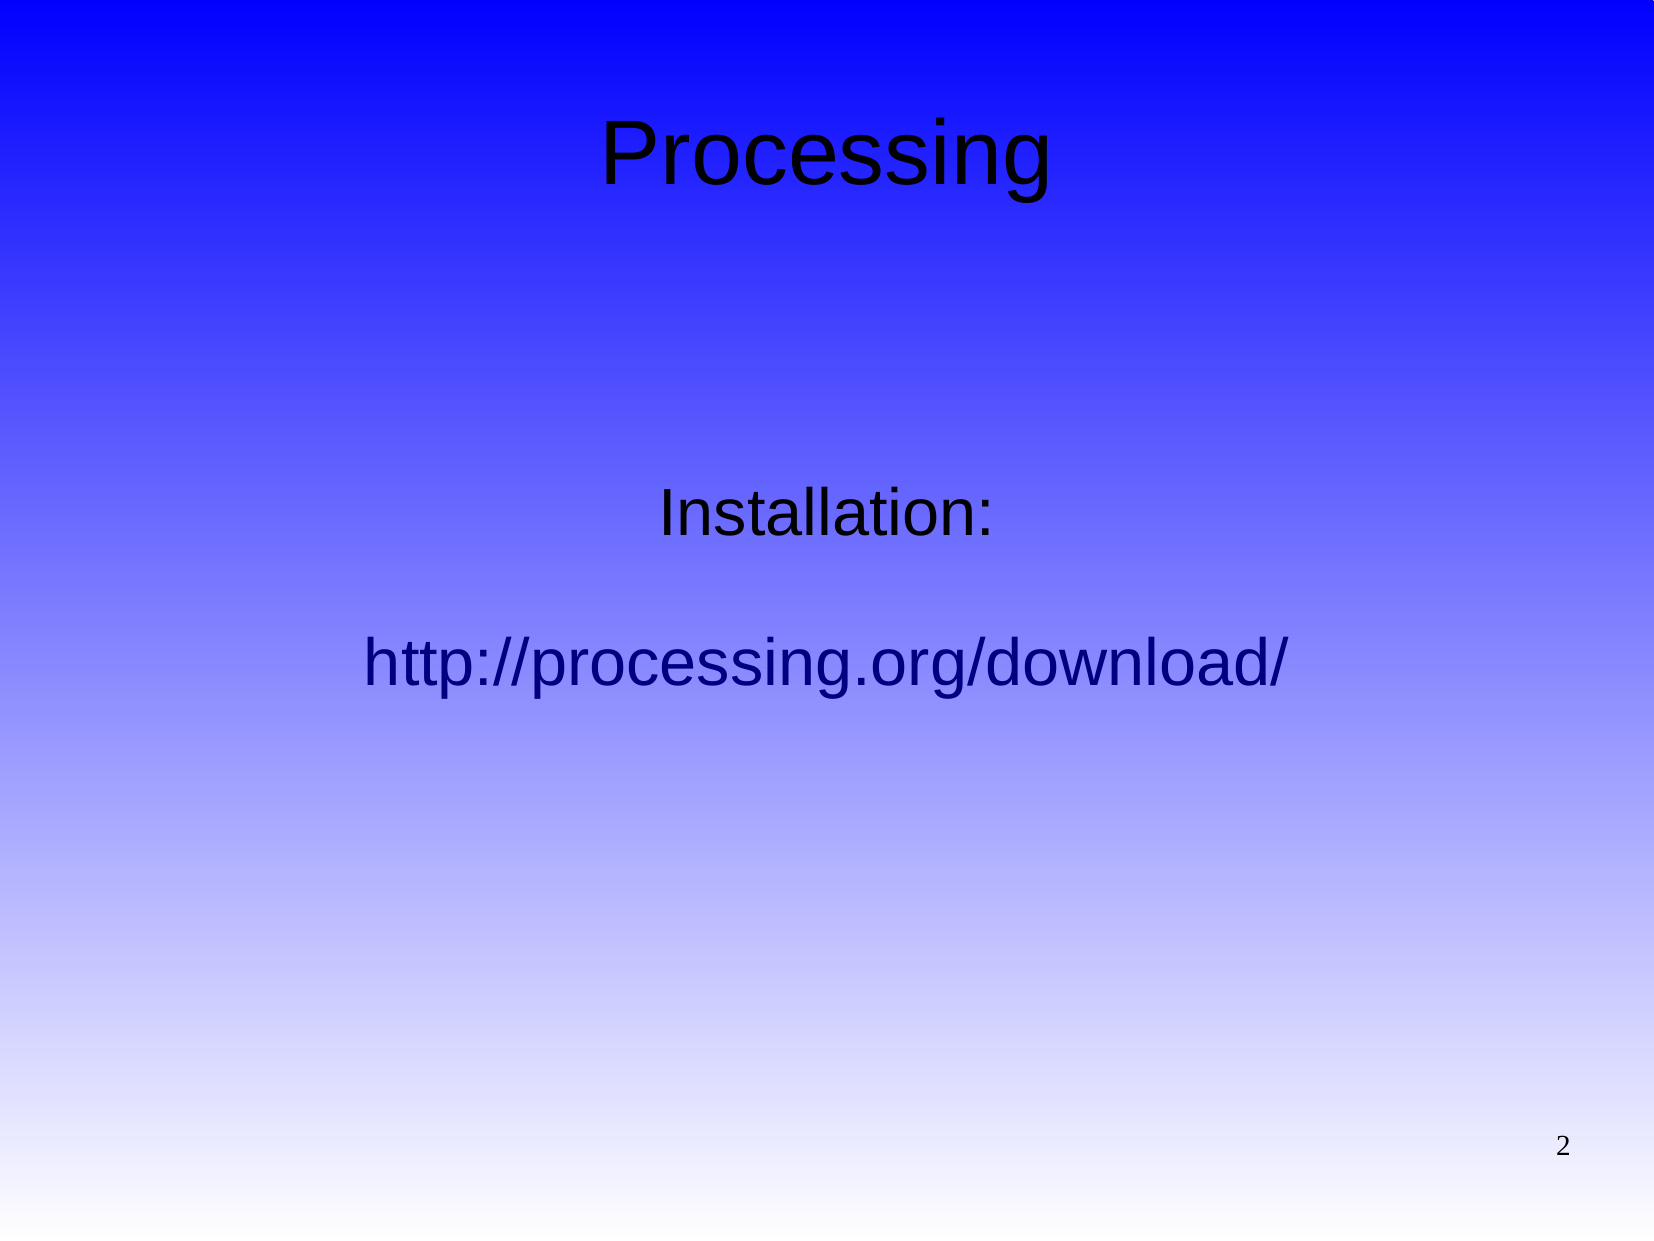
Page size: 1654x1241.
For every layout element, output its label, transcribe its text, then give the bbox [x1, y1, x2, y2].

subtitle Installation: http://processing.org/download/ [82, 297, 1571, 1102]
title Processing [82, 49, 1571, 257]
